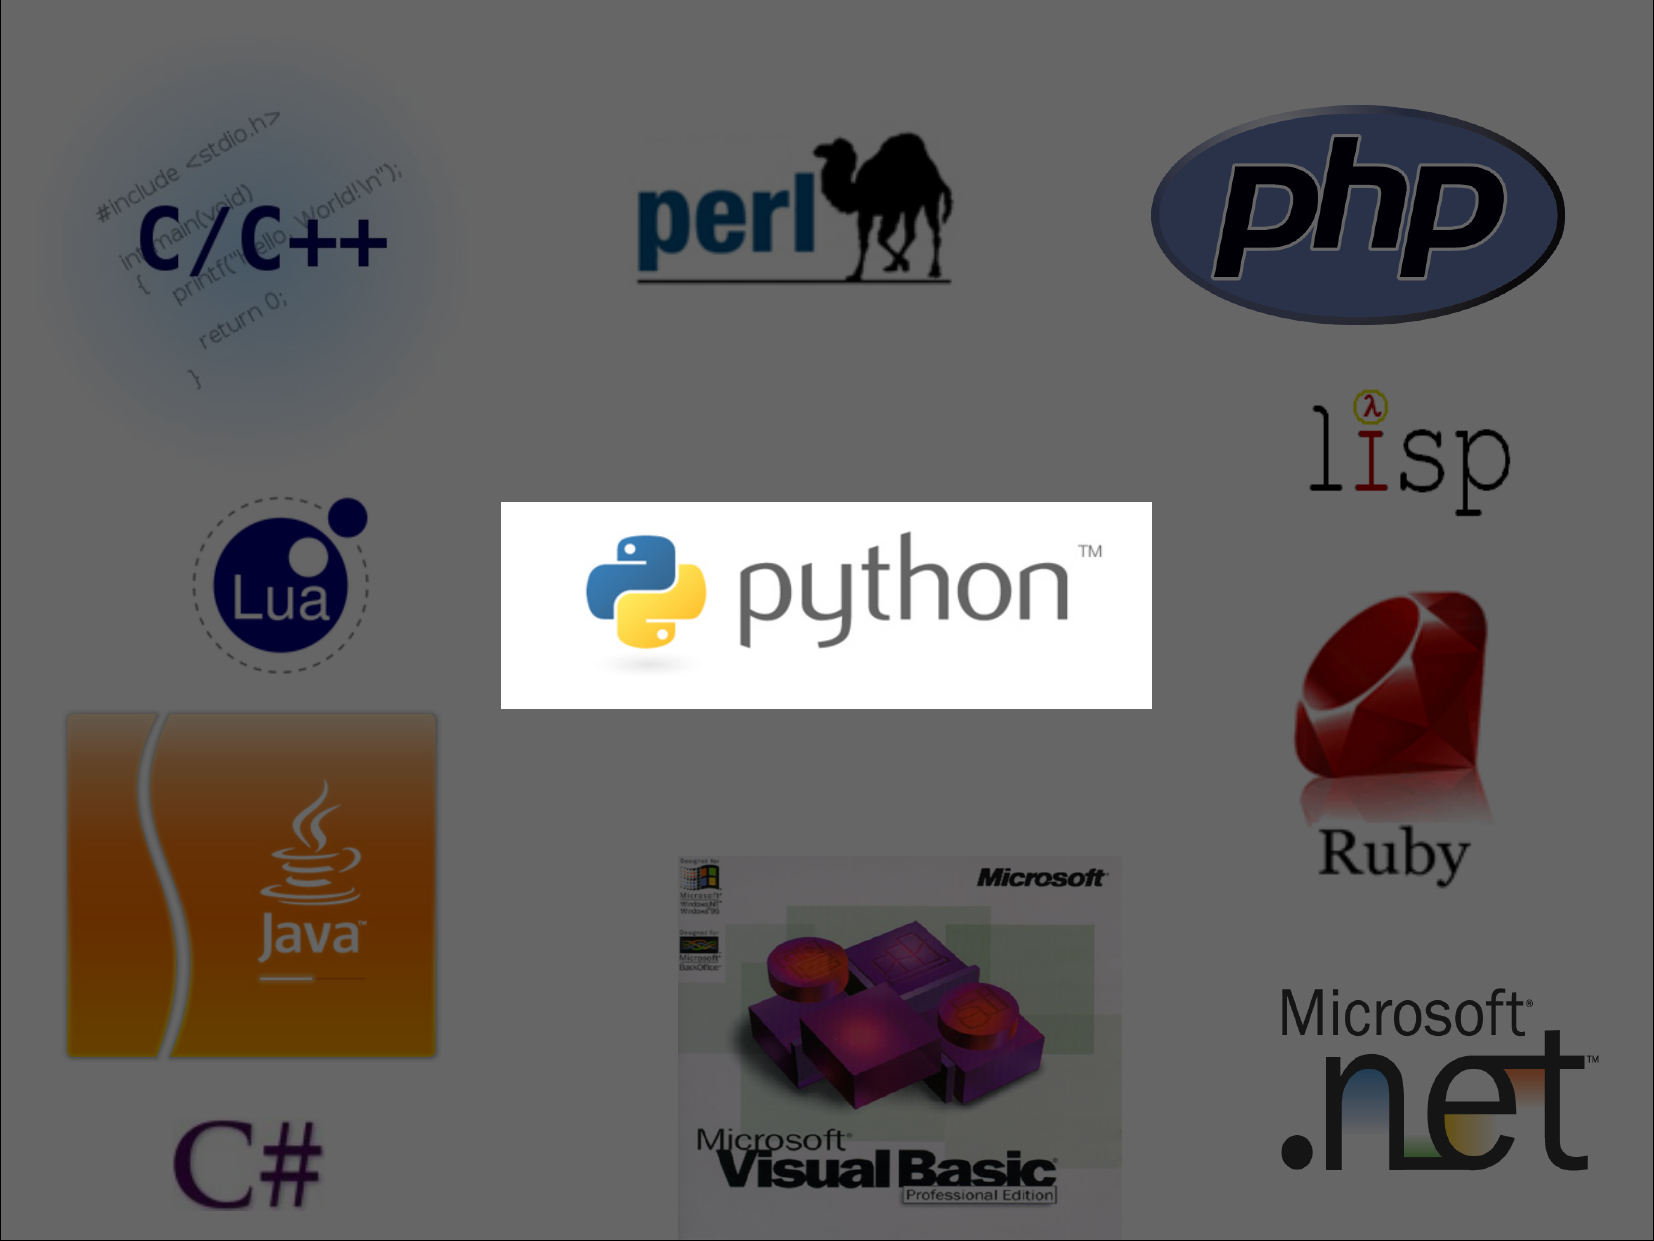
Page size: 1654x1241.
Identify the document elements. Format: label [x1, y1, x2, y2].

text_box [0, 0, 1654, 1241]
picture [501, 502, 1152, 709]
